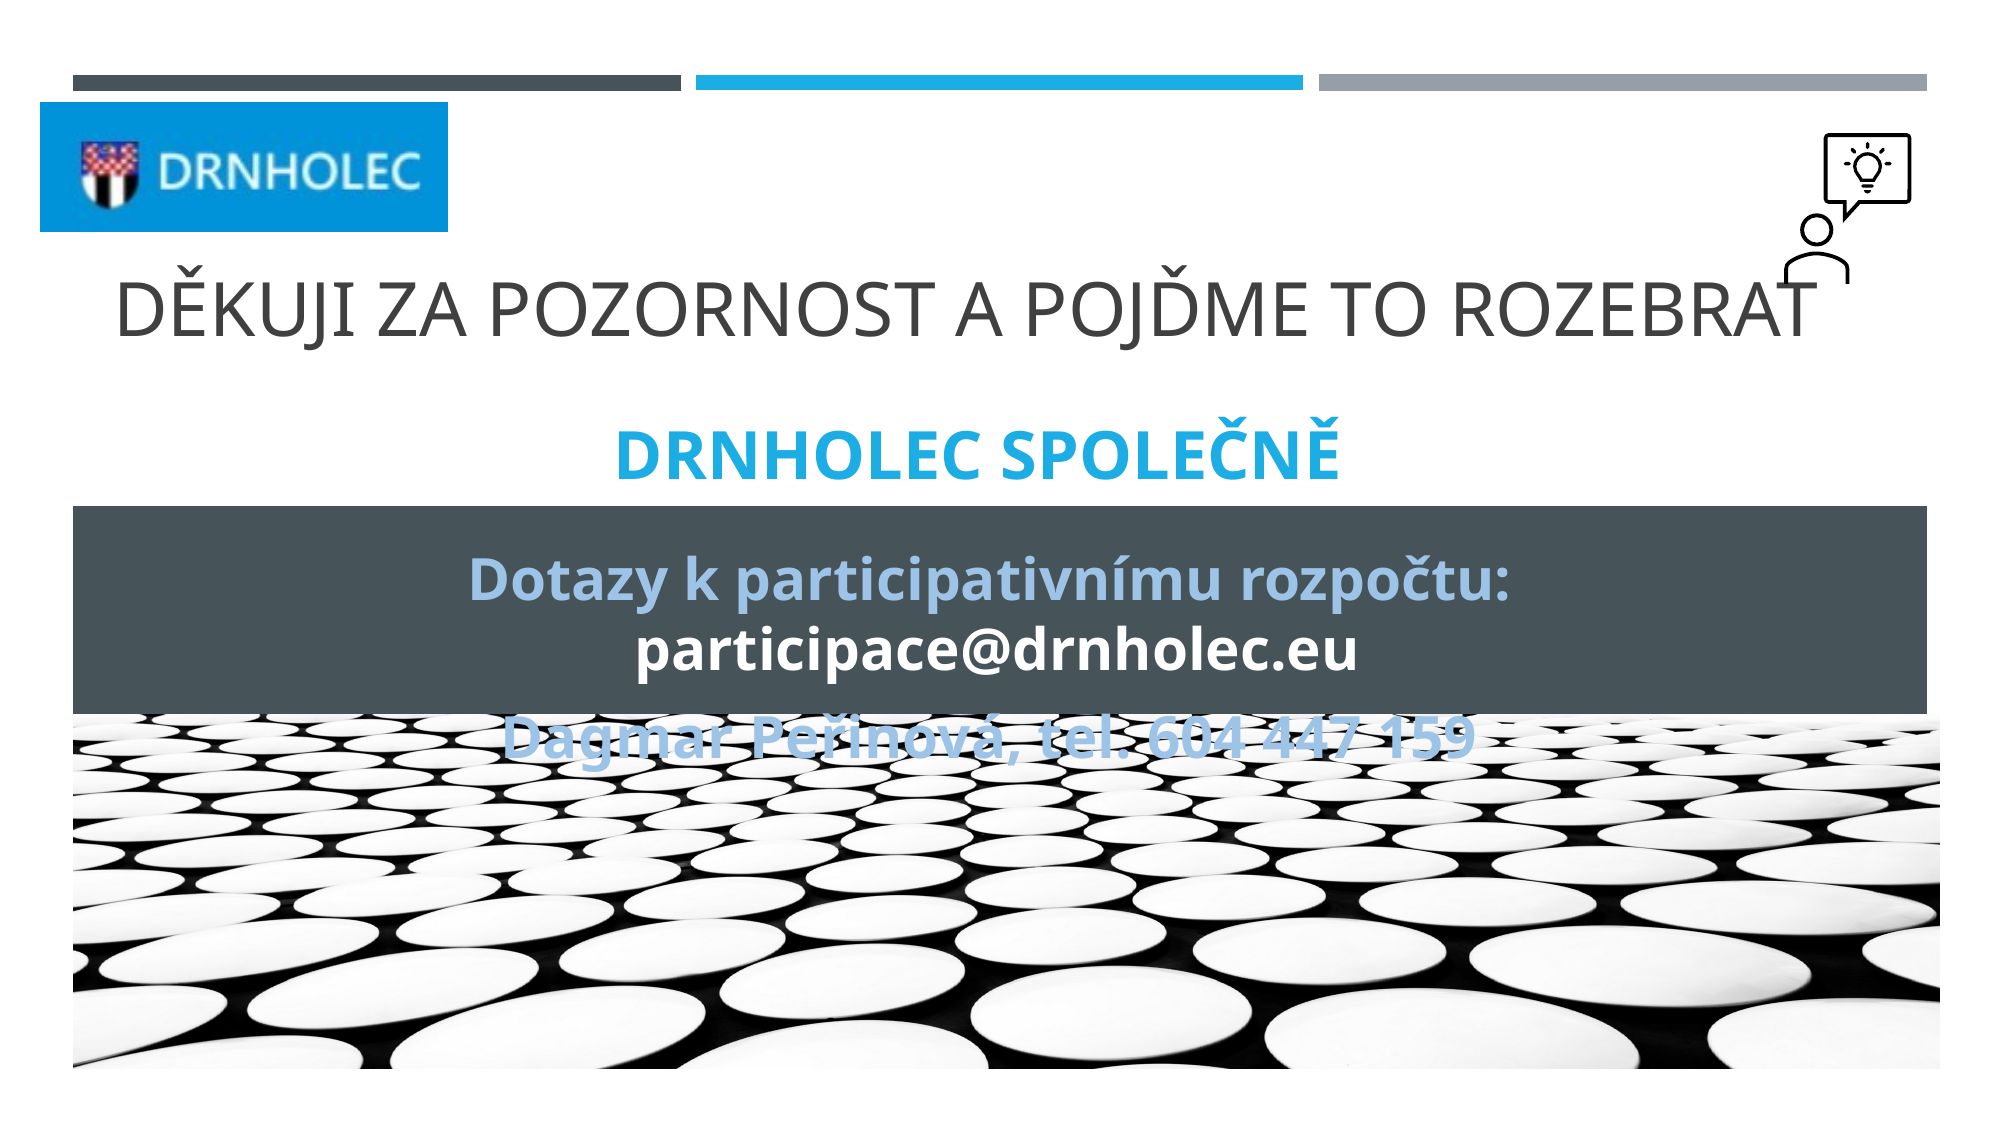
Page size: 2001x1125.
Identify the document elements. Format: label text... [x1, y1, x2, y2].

picture [179, 143, 185, 150]
picture [589, 740, 602, 752]
picture [1754, 115, 1940, 301]
picture [73, 715, 1940, 1069]
picture [1191, 740, 1202, 751]
picture [155, 144, 421, 197]
picture [514, 740, 530, 751]
picture [73, 134, 147, 210]
text_box Dotazy k participativnímu rozpočtu: participace@drnholec.eu Dagmar Peřinová, tel. 604 447 159 [95, 534, 1899, 740]
picture [683, 743, 694, 752]
picture [1158, 740, 1170, 751]
picture [913, 740, 927, 752]
text_box Drnholec společně [76, 397, 1880, 472]
title Děkuji za pozornost a pojďme to rozebrat [98, 187, 1902, 359]
picture [951, 740, 956, 751]
picture [982, 743, 993, 752]
picture [553, 743, 564, 752]
